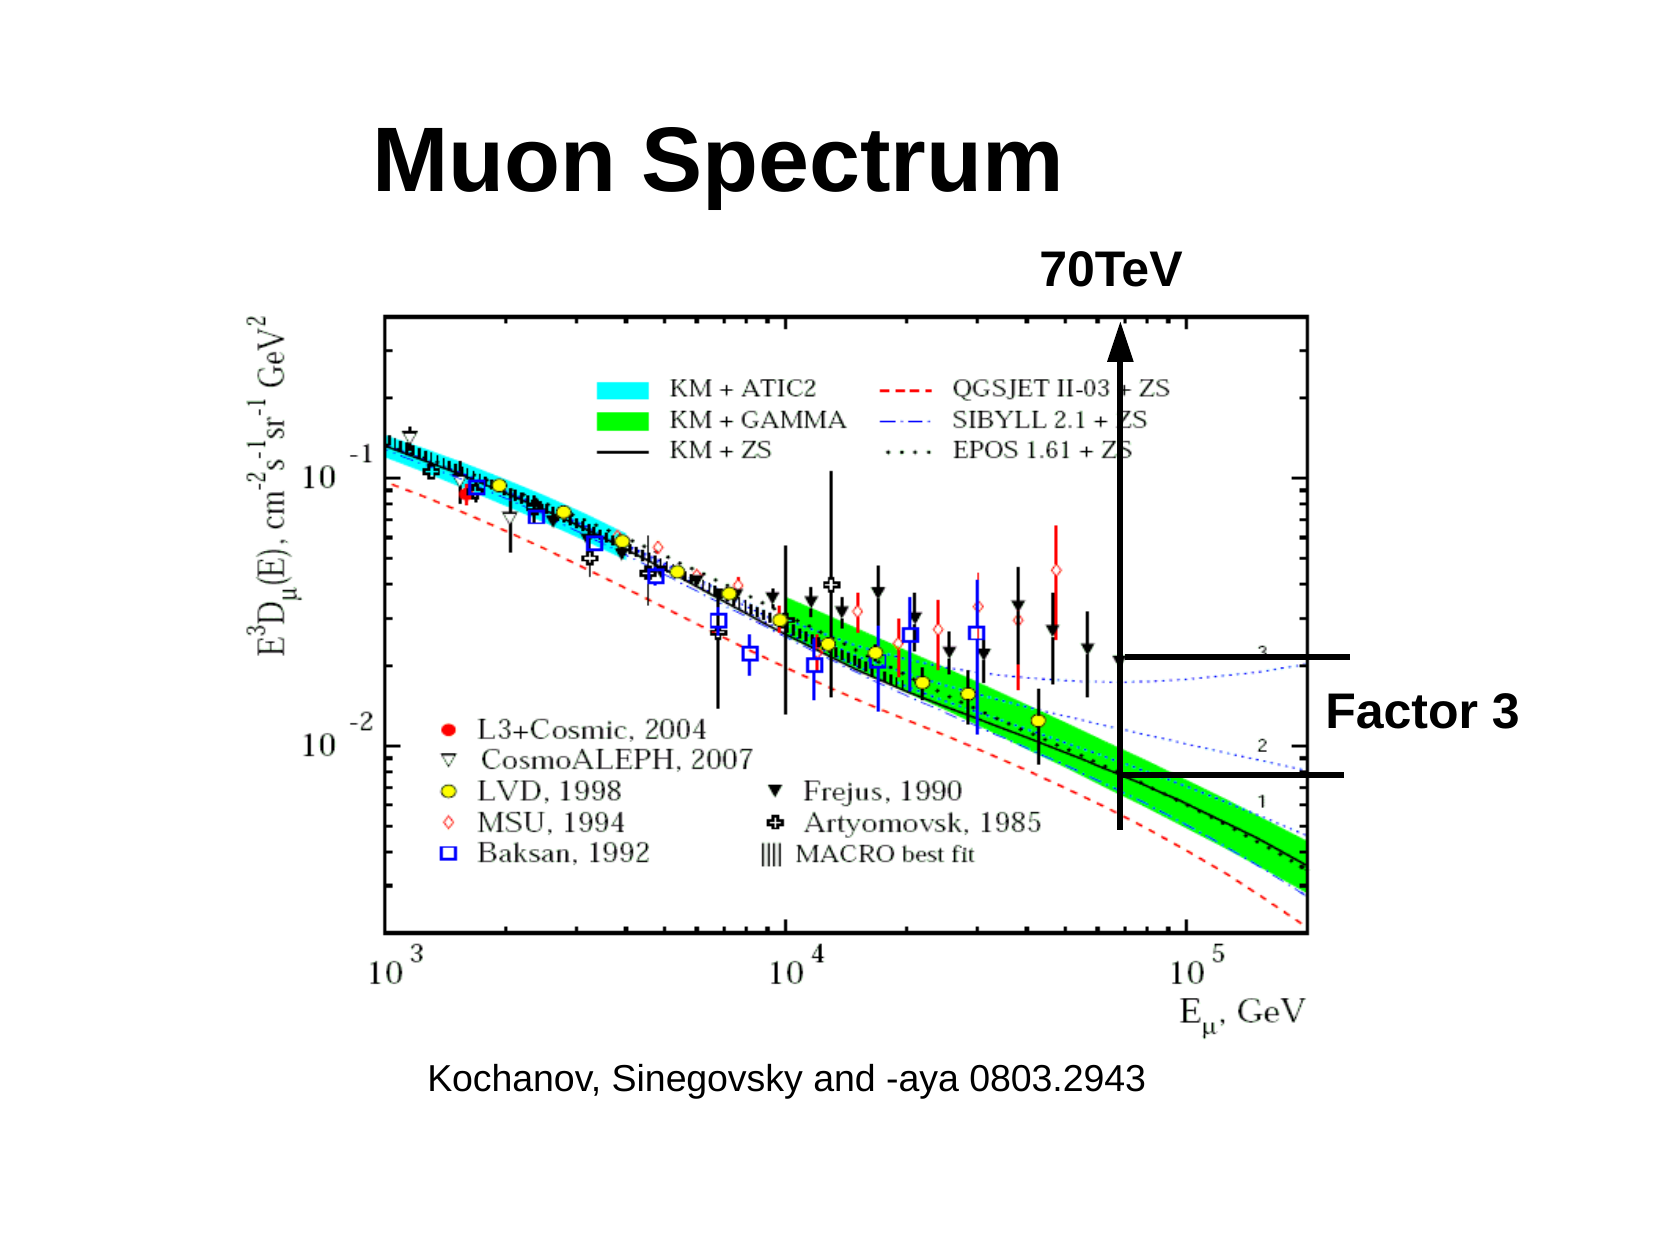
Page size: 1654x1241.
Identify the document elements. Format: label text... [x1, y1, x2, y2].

picture [187, 262, 1369, 1051]
text_box Kochanov, Sinegovsky and -aya 0803.2943 [412, 1050, 1159, 1121]
text_box Factor 3 [1310, 675, 1535, 766]
text_box 70TeV [1024, 233, 1199, 324]
text_box Muon Spectrum [357, 101, 1081, 255]
